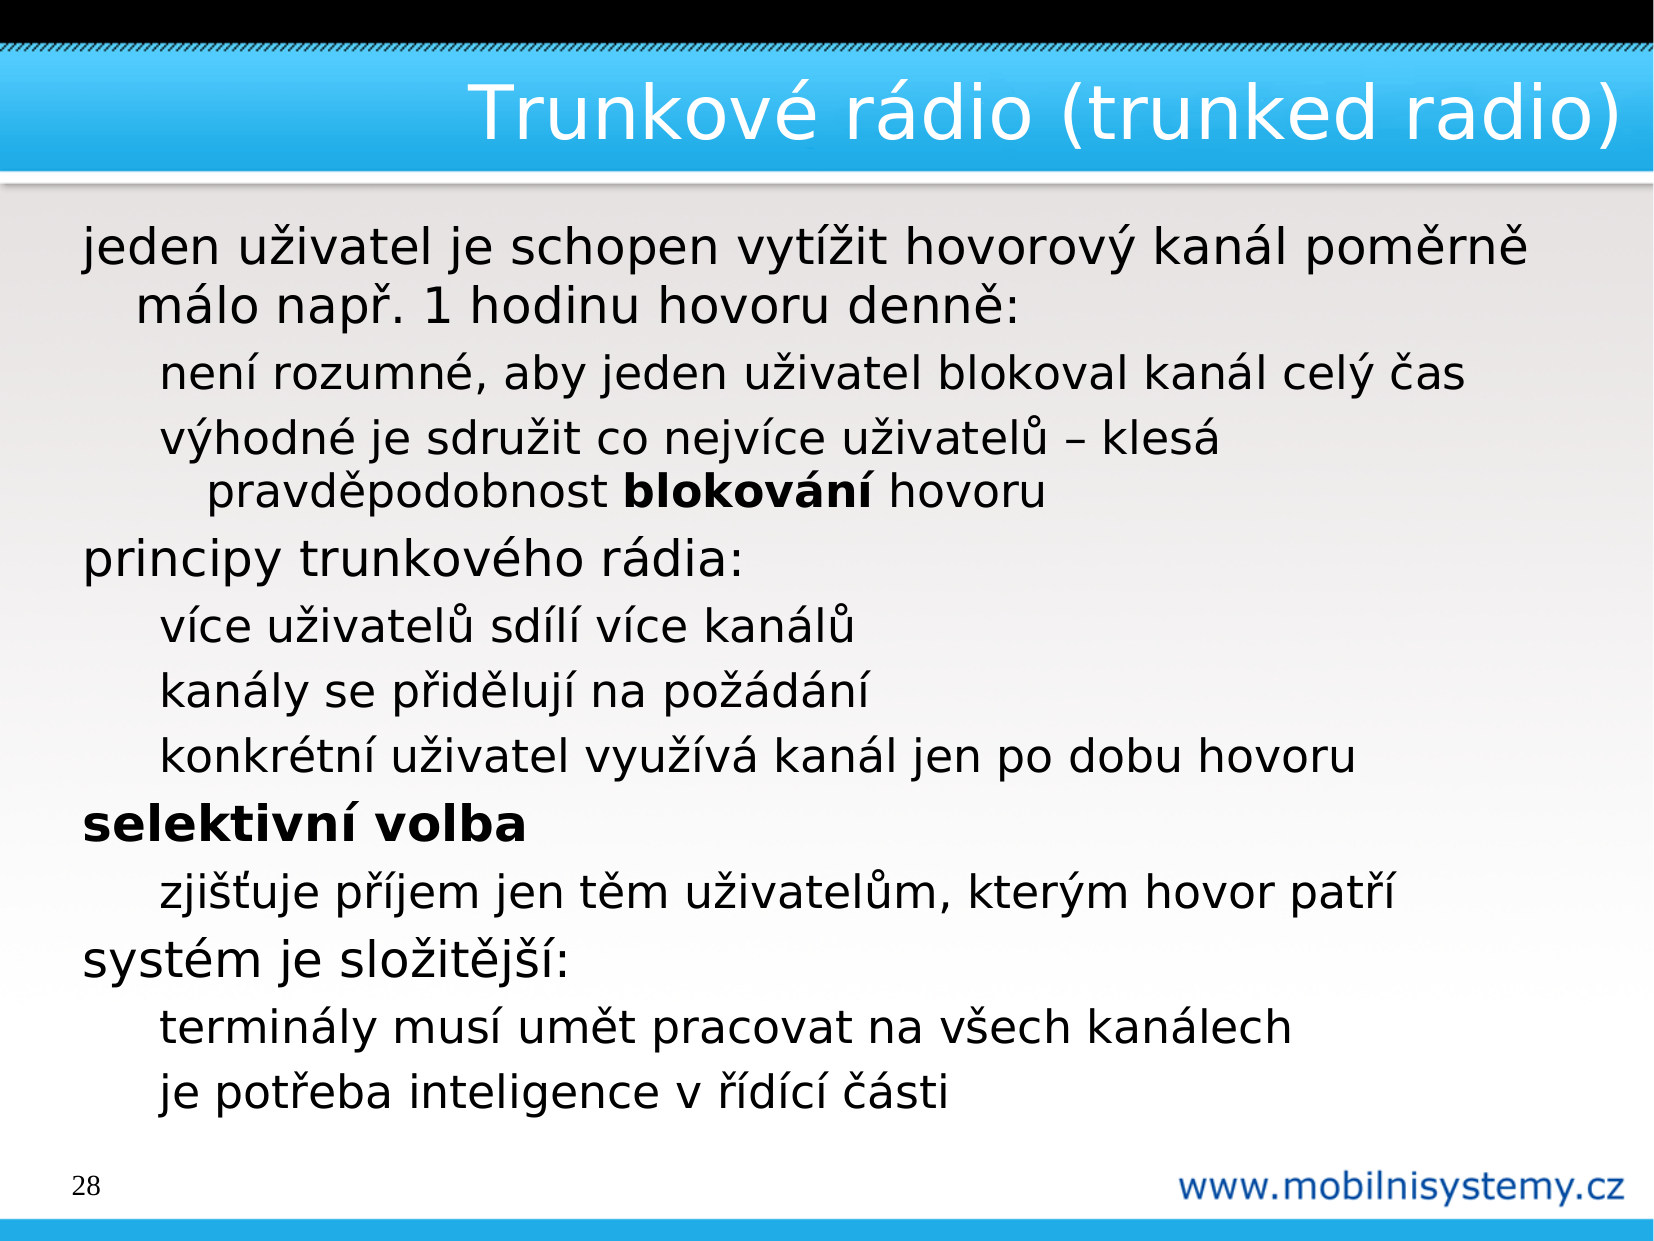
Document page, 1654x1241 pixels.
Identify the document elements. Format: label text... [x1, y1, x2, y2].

picture [0, 0, 1654, 1241]
title Trunkové rádio (trunked radio) [29, 49, 1625, 178]
list jeden uživatel je schopen vytížit hovorový kanál poměrně málo např. 1 hodinu hovoru denně: není rozumné, aby jeden uživatel blokoval kanál celý čas výhodné je sdružit co nejvíce uživatelů – klesá pravděpodobnost blokování hovoru principy trunkového rádia: více uživatelů sdílí více kanálů kanály se přidělují na požádání konkrétní uživatel využívá kanál jen po dobu hovoru selektivní volba zjišťuje příjem jen těm uživatelům, kterým hovor patří systém je složitější: terminály musí umět pracovat na všech kanálech je potřeba inteligence v řídící části [64, 218, 1565, 1120]
